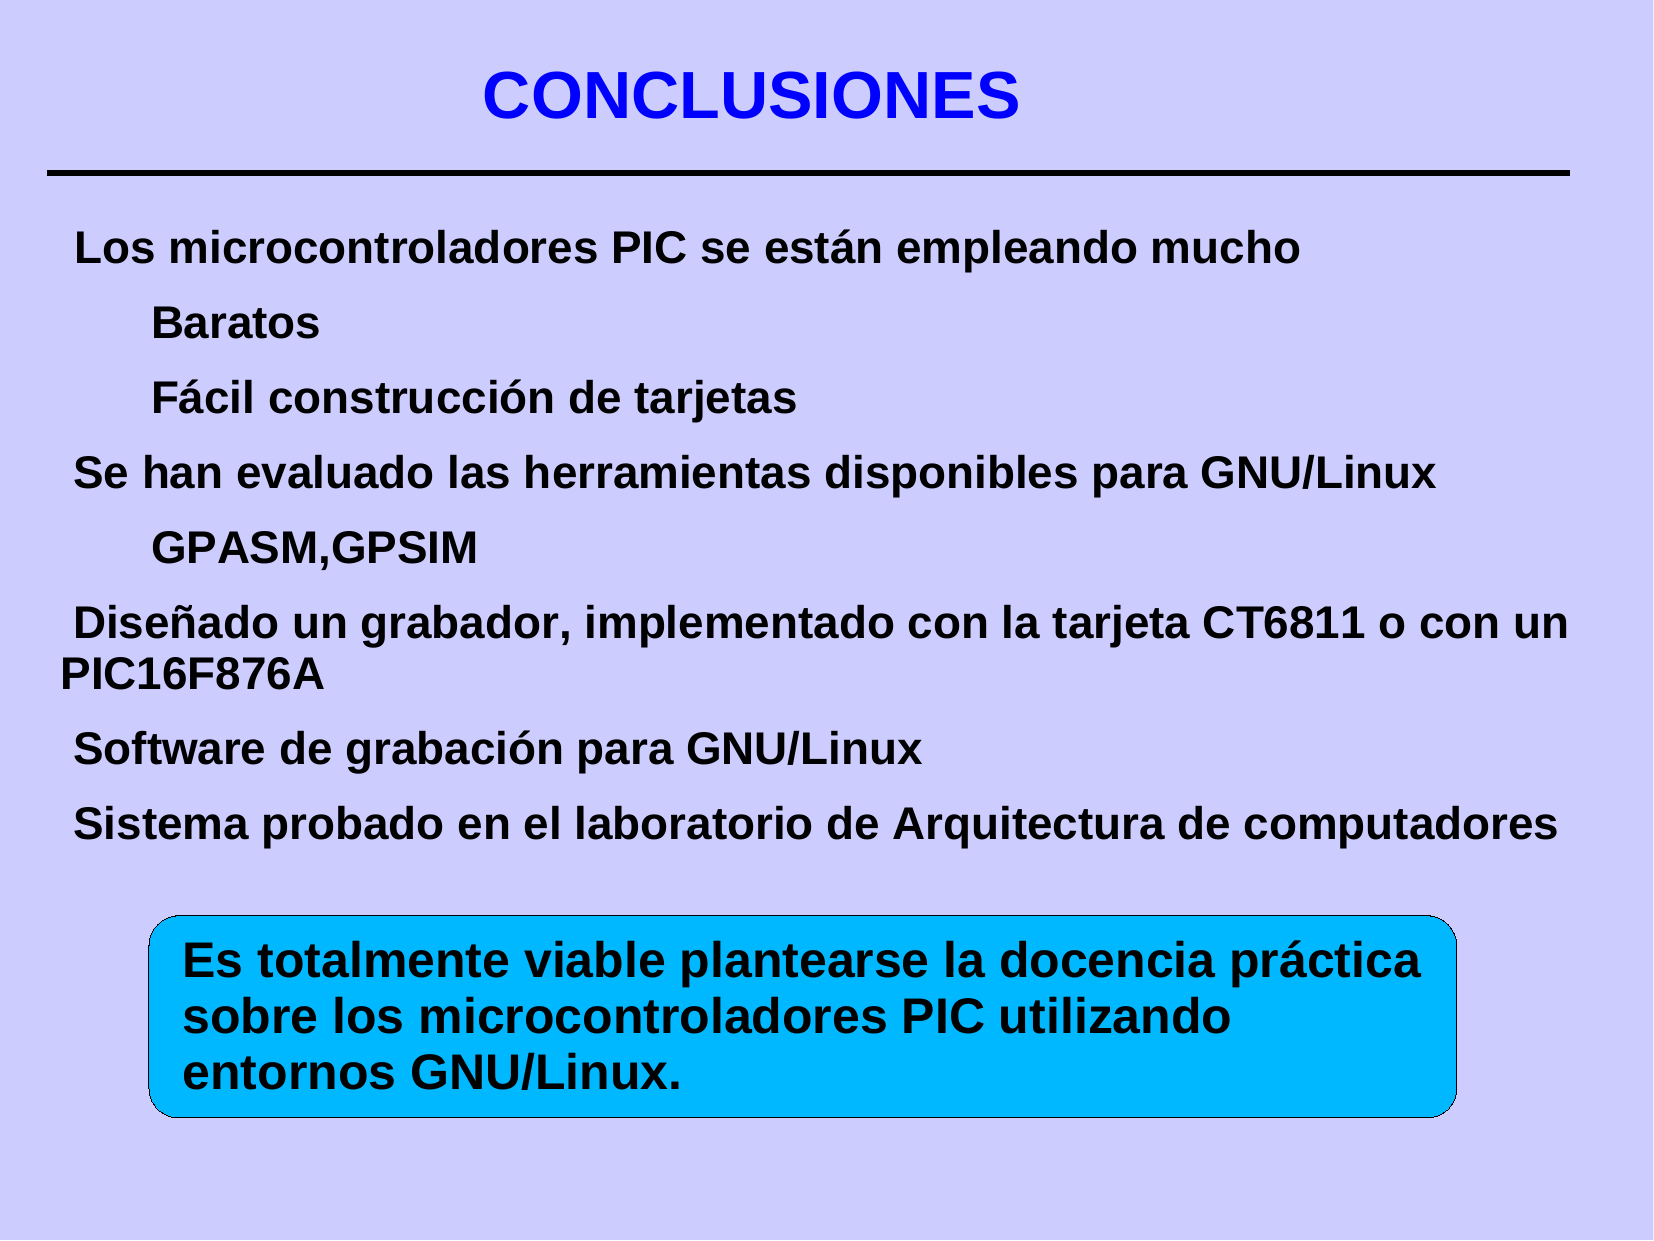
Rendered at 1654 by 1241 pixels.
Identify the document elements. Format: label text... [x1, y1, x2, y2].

title CONCLUSIONES [114, 0, 1390, 178]
text_box [148, 915, 1457, 1118]
text_box Los microcontroladores PIC se están empleando mucho Baratos Fácil construcción de tarjetas Se han evaluado las herramientas disponibles para GNU/Linux GPASM,GPSIM Diseñado un grabador, implementado con la tarjeta CT6811 o con un PIC16F876A Software de grabación para GNU/Linux Sistema probado en el laboratorio de Arquitectura de computadores [60, 217, 1621, 922]
text_box Es totalmente viable plantearse la docencia práctica sobre los microcontroladores PIC utilizando entornos GNU/Linux. [182, 932, 1448, 1127]
